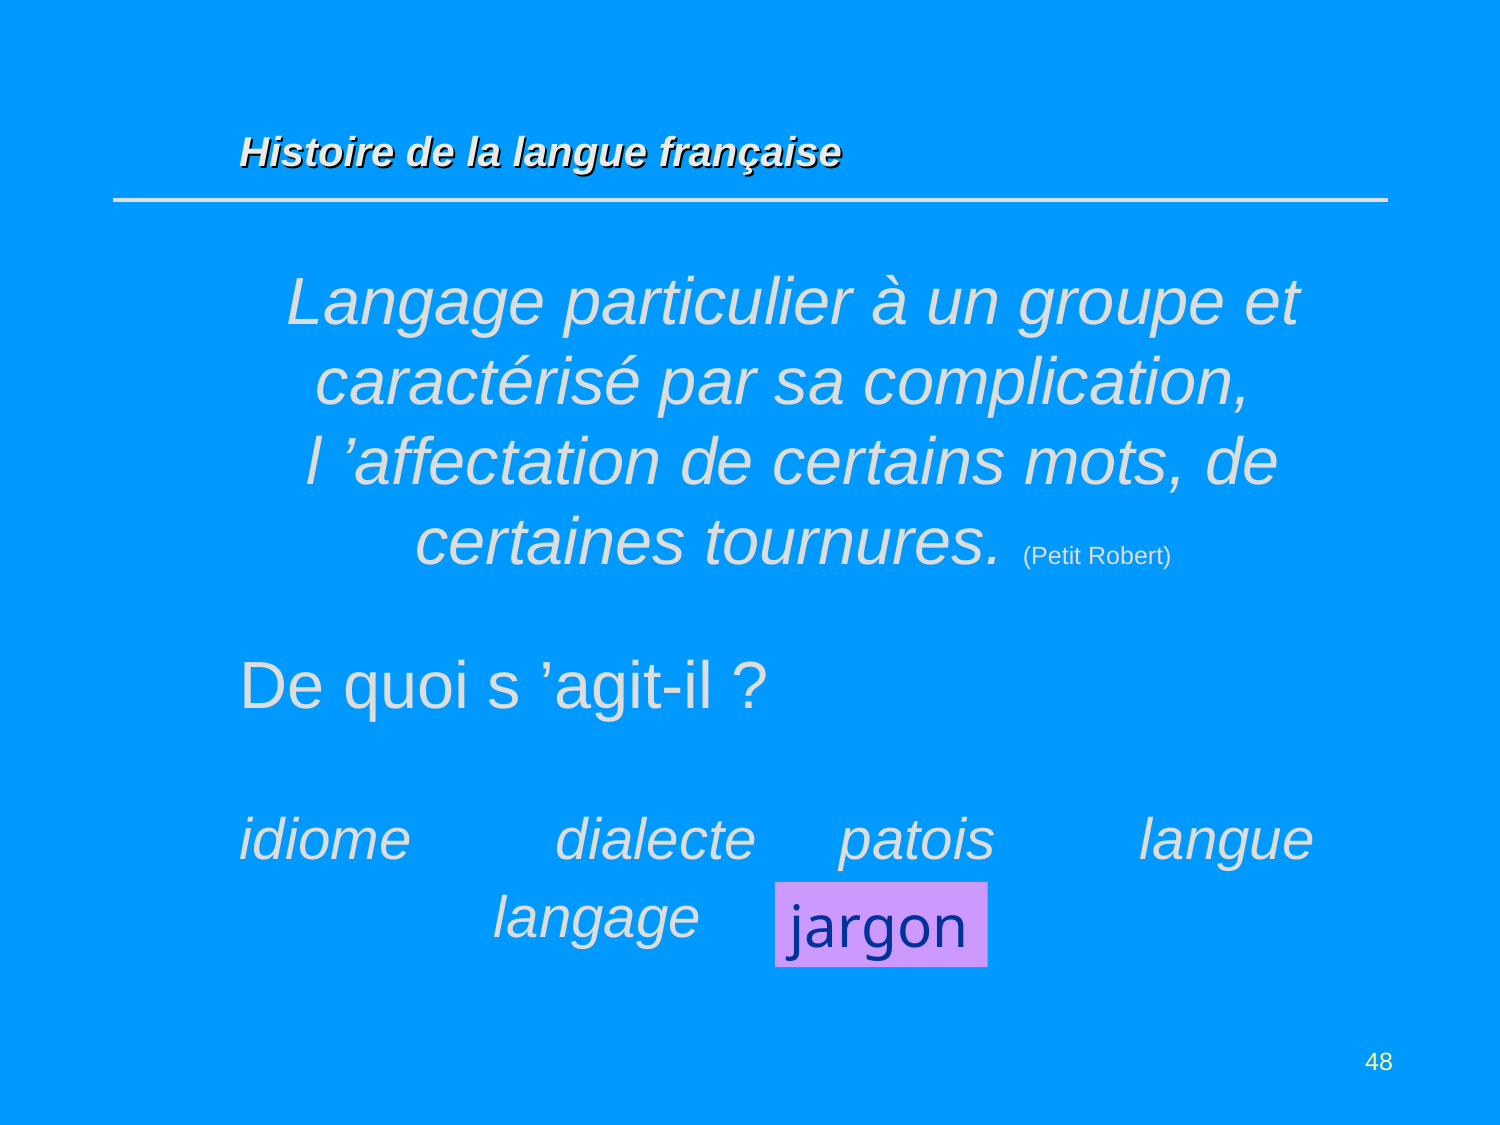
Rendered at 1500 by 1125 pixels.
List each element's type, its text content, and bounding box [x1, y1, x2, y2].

text_box jargon [774, 881, 988, 968]
text_box Histoire de la langue française [224, 116, 858, 183]
text_box Langage particulier à un groupe et caractérisé par sa complication, l ’affectation de certains mots, de certaines tournures. (Petit Robert) De quoi s ’agit-il ? idiome dialecte patois langue langage jargon [225, 249, 1363, 960]
